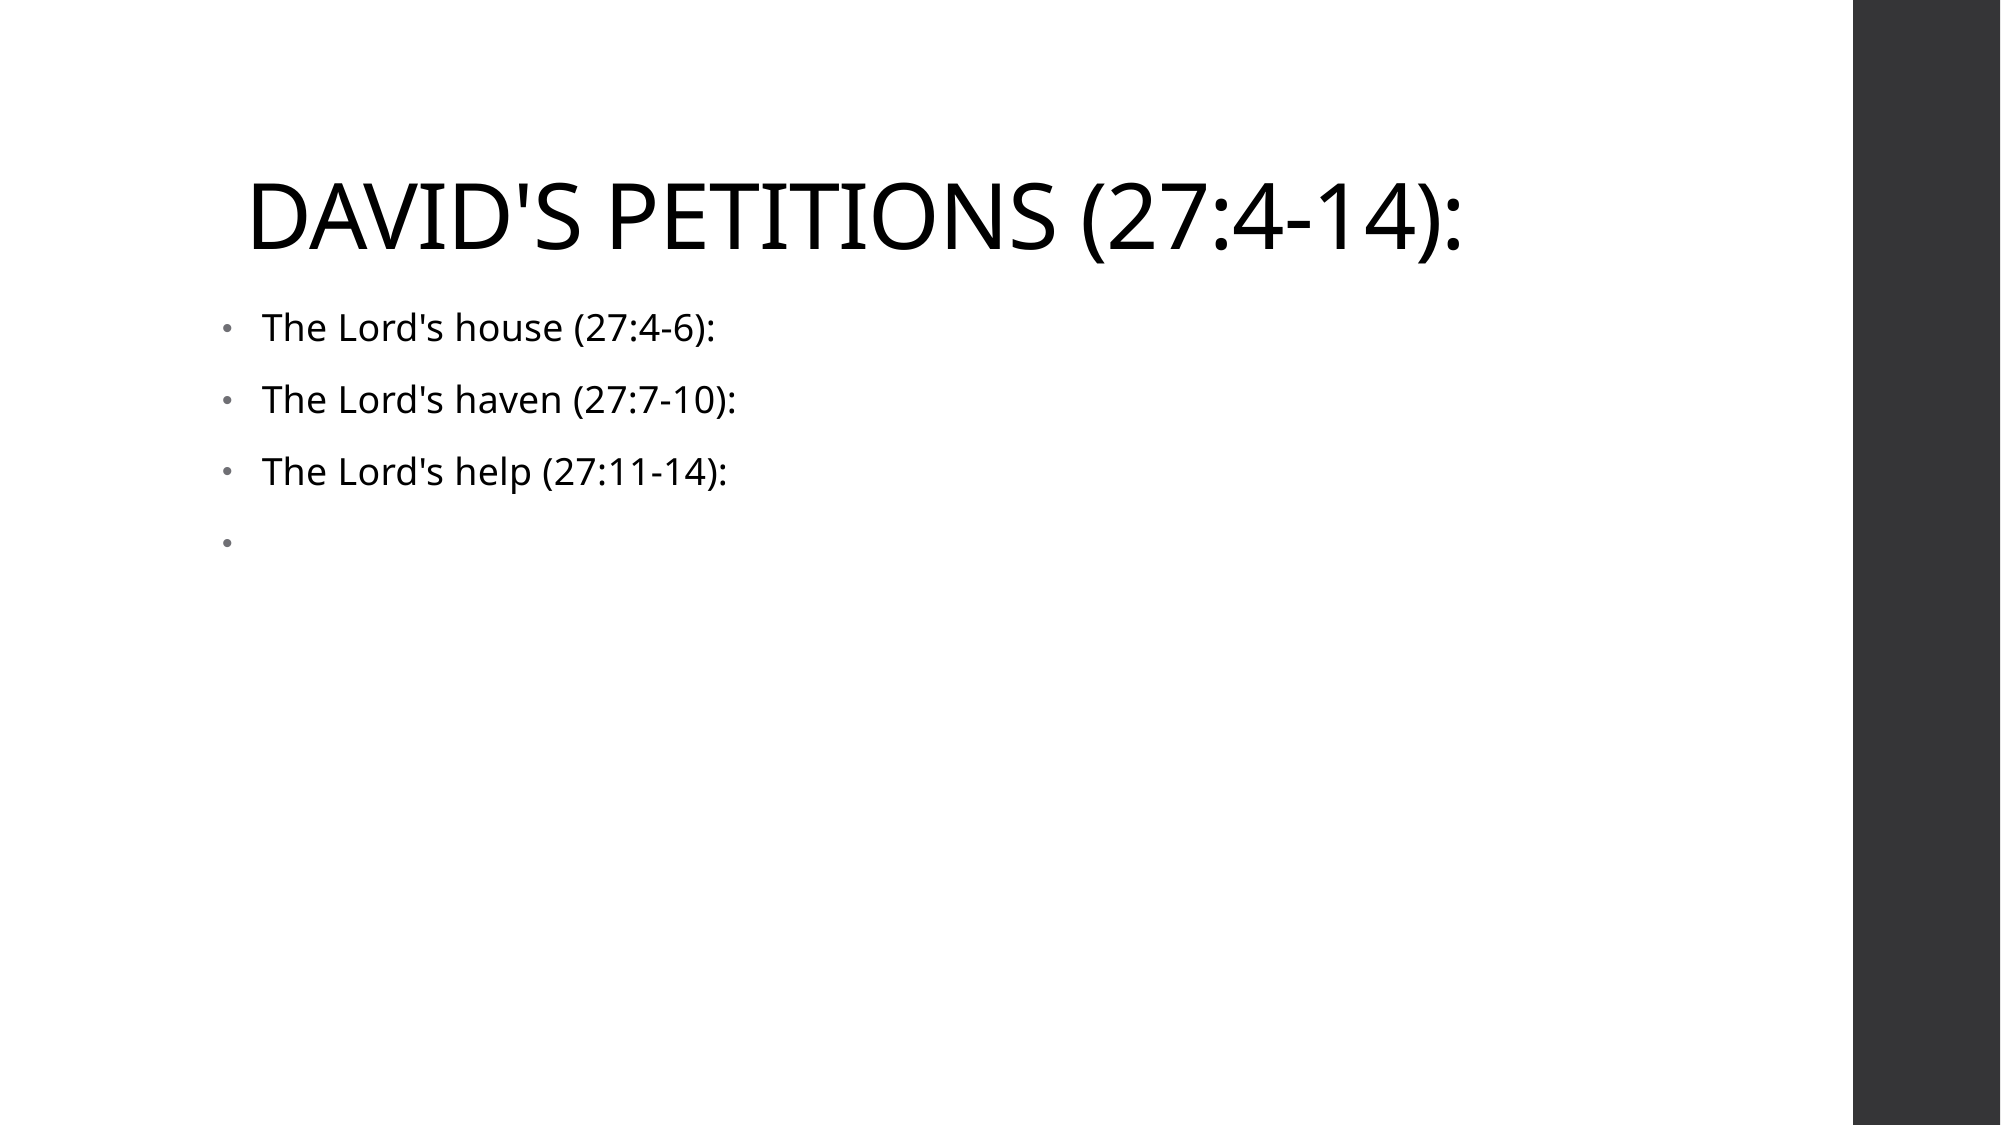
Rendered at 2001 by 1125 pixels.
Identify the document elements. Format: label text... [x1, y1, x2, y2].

list The Lord's house (27:4-6): The Lord's haven (27:7-10): The Lord's help (27:11-14): [206, 299, 1617, 1014]
title DAVID'S PETITIONS (27:4-14): [206, 60, 1797, 278]
